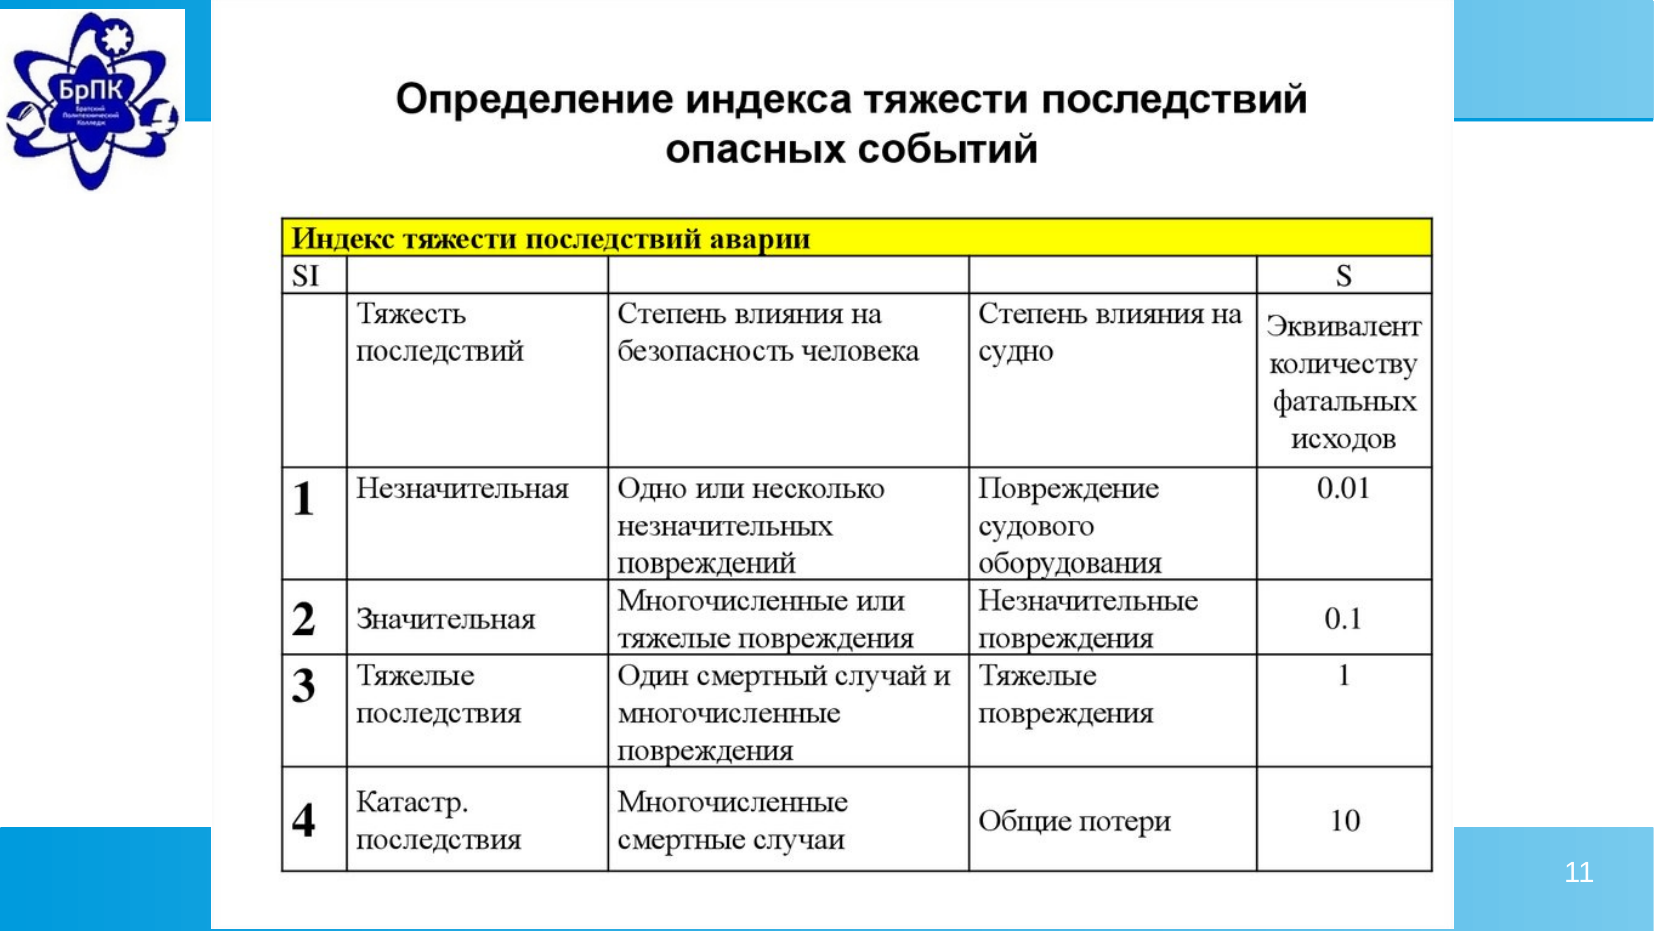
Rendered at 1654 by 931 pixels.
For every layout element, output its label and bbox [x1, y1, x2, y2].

picture [211, 0, 1454, 929]
picture [0, 10, 185, 194]
